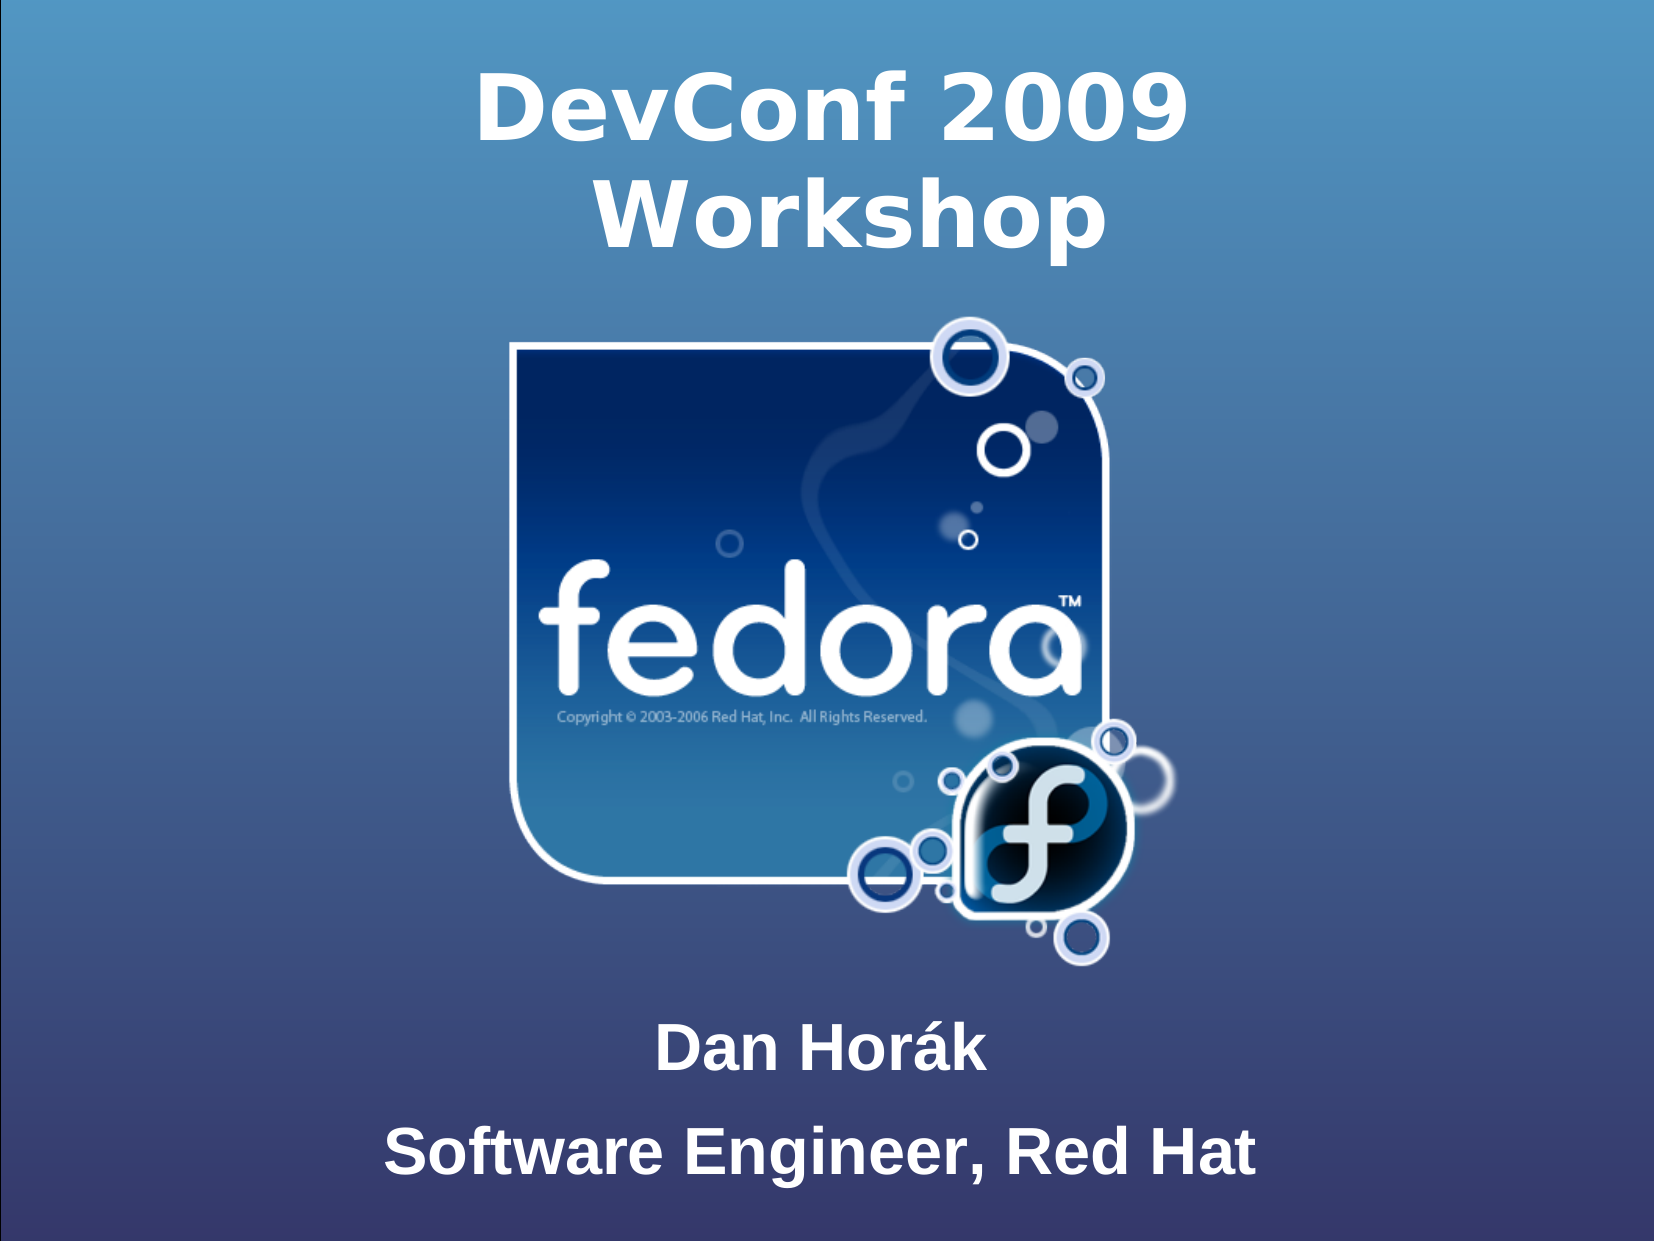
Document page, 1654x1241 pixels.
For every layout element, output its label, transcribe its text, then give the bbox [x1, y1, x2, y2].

list Dan Horák Software Engineer, Red Hat [159, 1009, 1465, 1204]
text_box [0, 0, 1654, 1241]
picture [417, 314, 1204, 971]
title DevConf 2009 Workshop [248, 55, 1382, 270]
